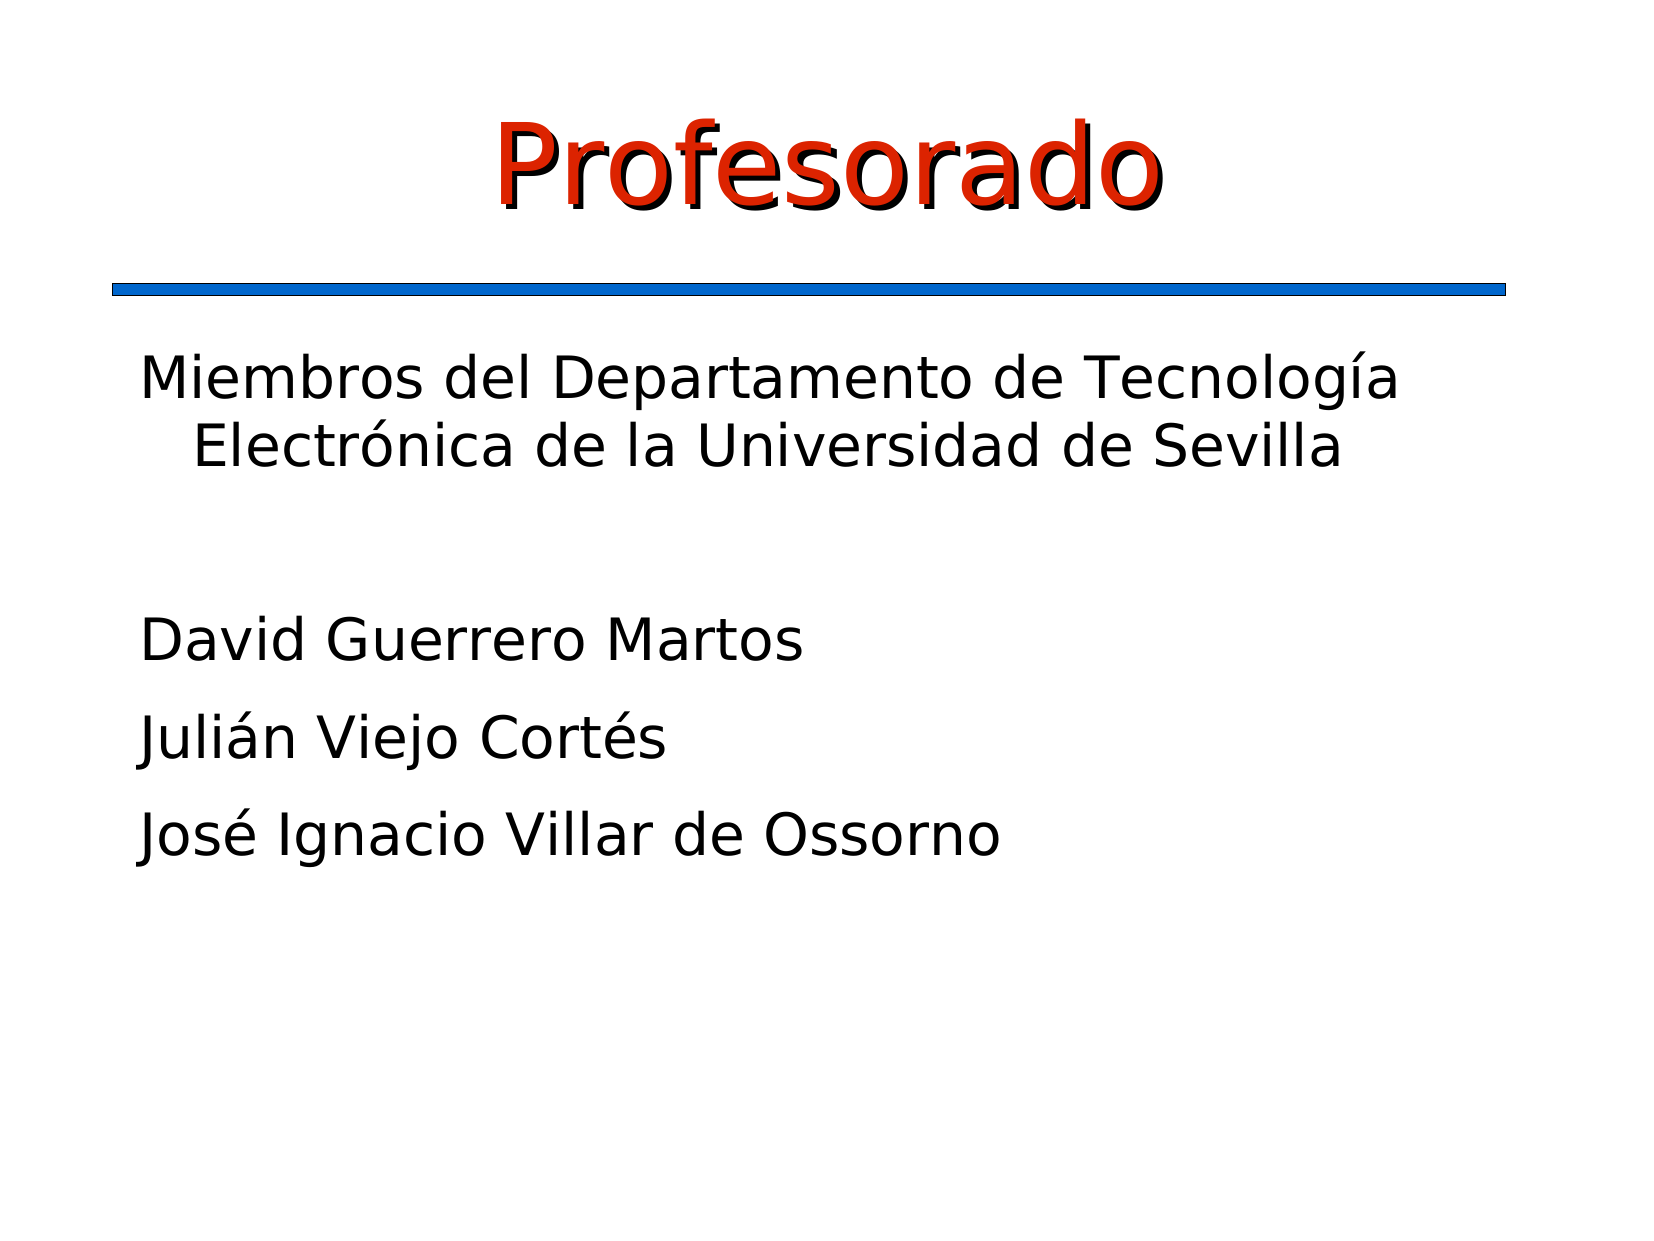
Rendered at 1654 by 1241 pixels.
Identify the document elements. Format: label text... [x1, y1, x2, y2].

list Miembros del Departamento de Tecnología Electrónica de la Universidad de Sevilla David Guerrero Martos Julián Viejo Cortés José Ignacio Villar de Ossorno [121, 344, 1534, 1127]
title Profesorado [121, 61, 1534, 269]
